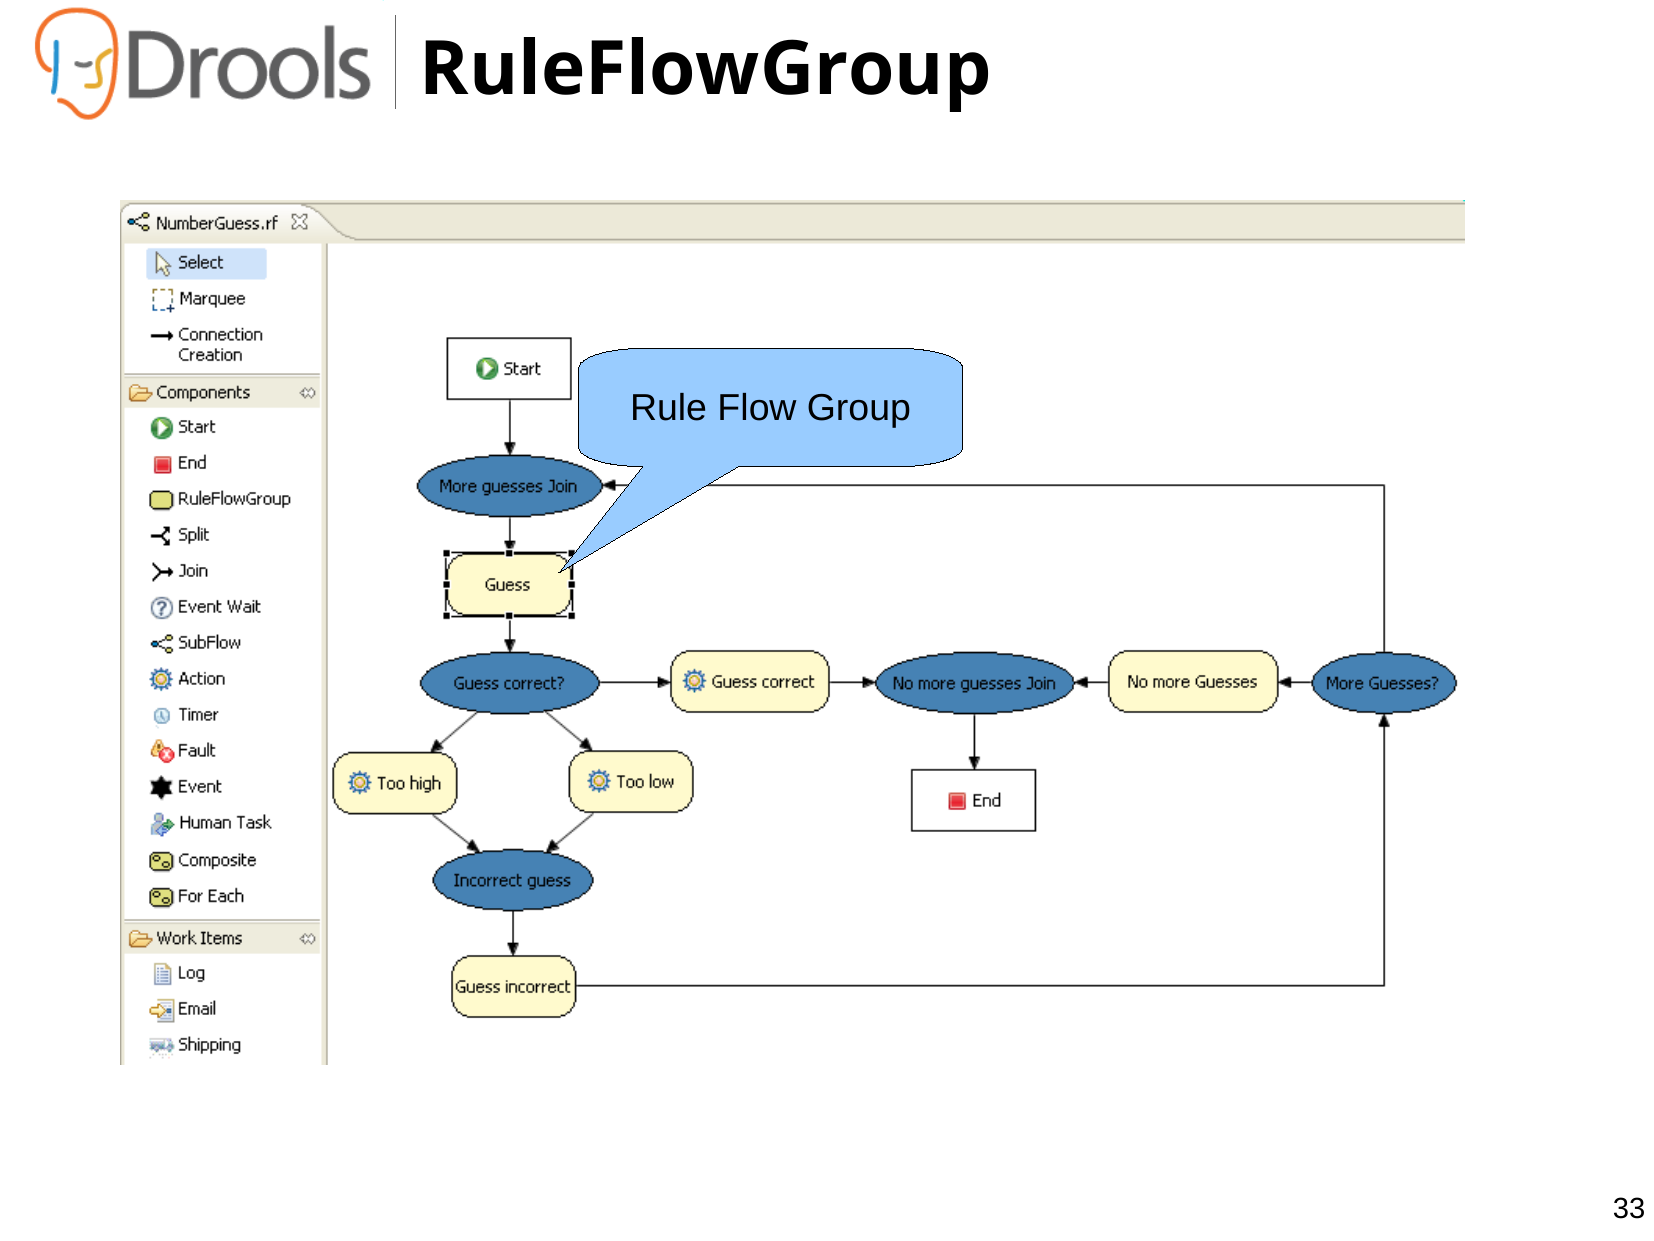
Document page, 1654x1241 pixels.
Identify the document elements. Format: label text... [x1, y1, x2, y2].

picture [120, 200, 1465, 1065]
title RuleFlowGroup [419, 6, 1630, 125]
text_box Rule Flow Group [558, 348, 963, 573]
picture [29, 0, 384, 126]
